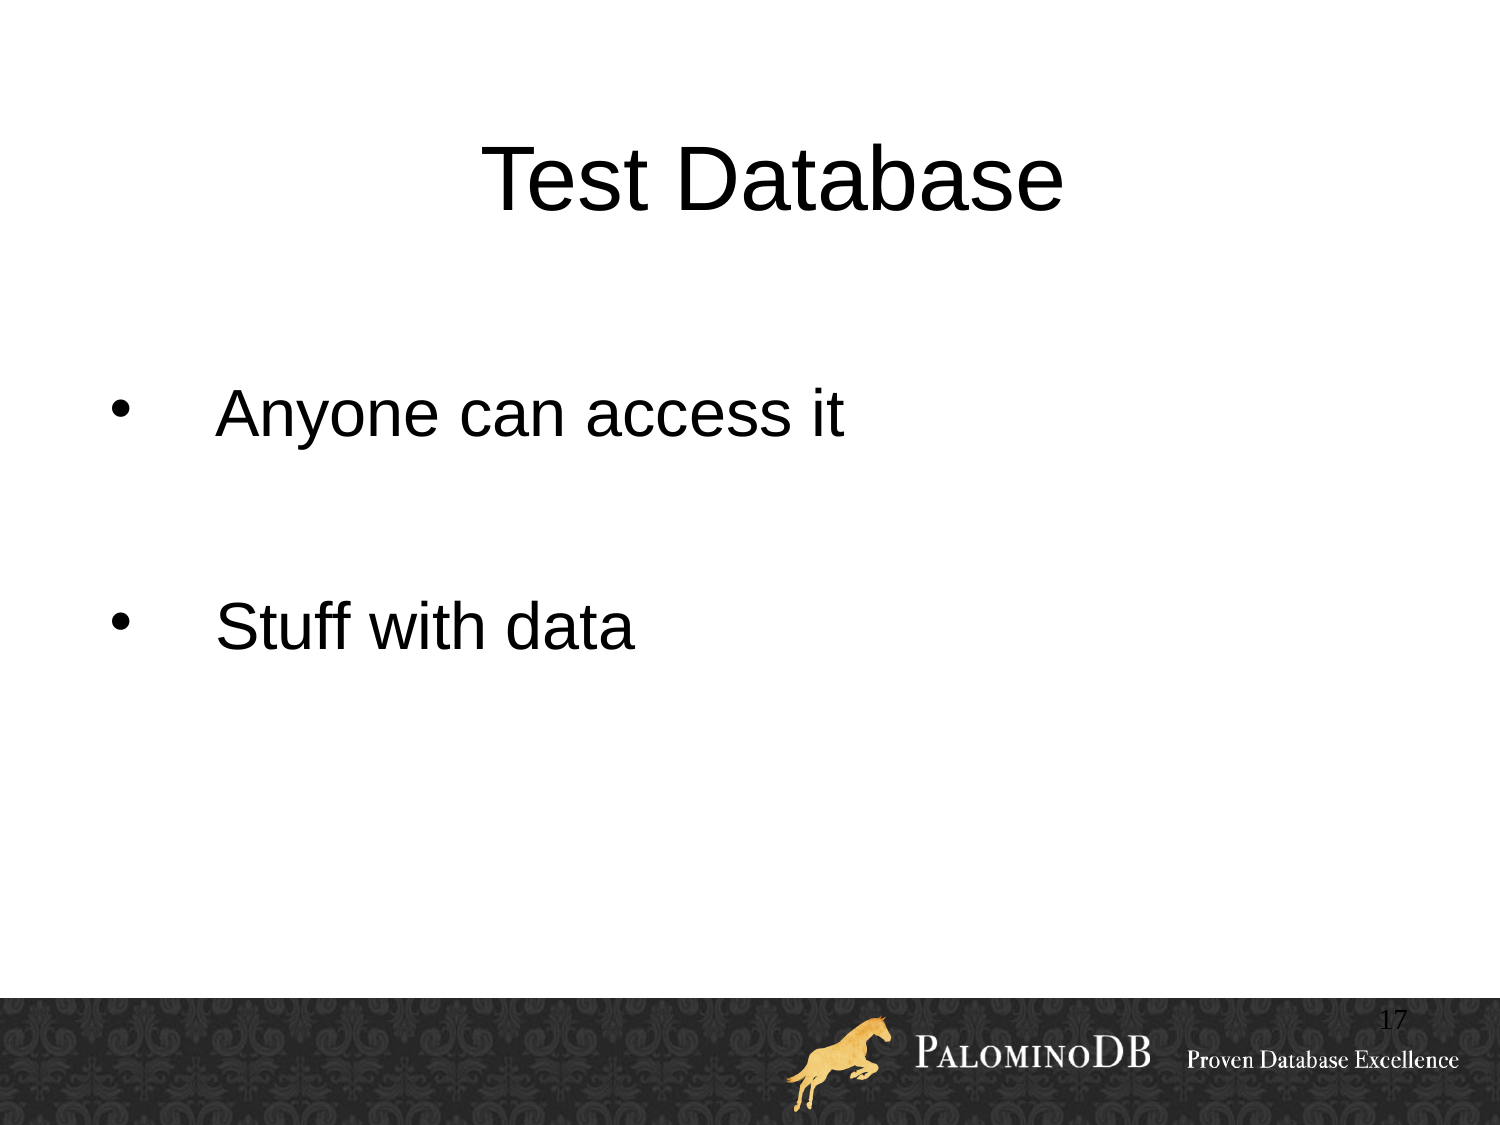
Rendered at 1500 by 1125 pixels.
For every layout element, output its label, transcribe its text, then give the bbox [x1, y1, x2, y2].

picture [0, 998, 1500, 1125]
list Anyone can access it Stuff with data [74, 263, 1425, 1006]
title Test Database [133, 82, 1415, 263]
